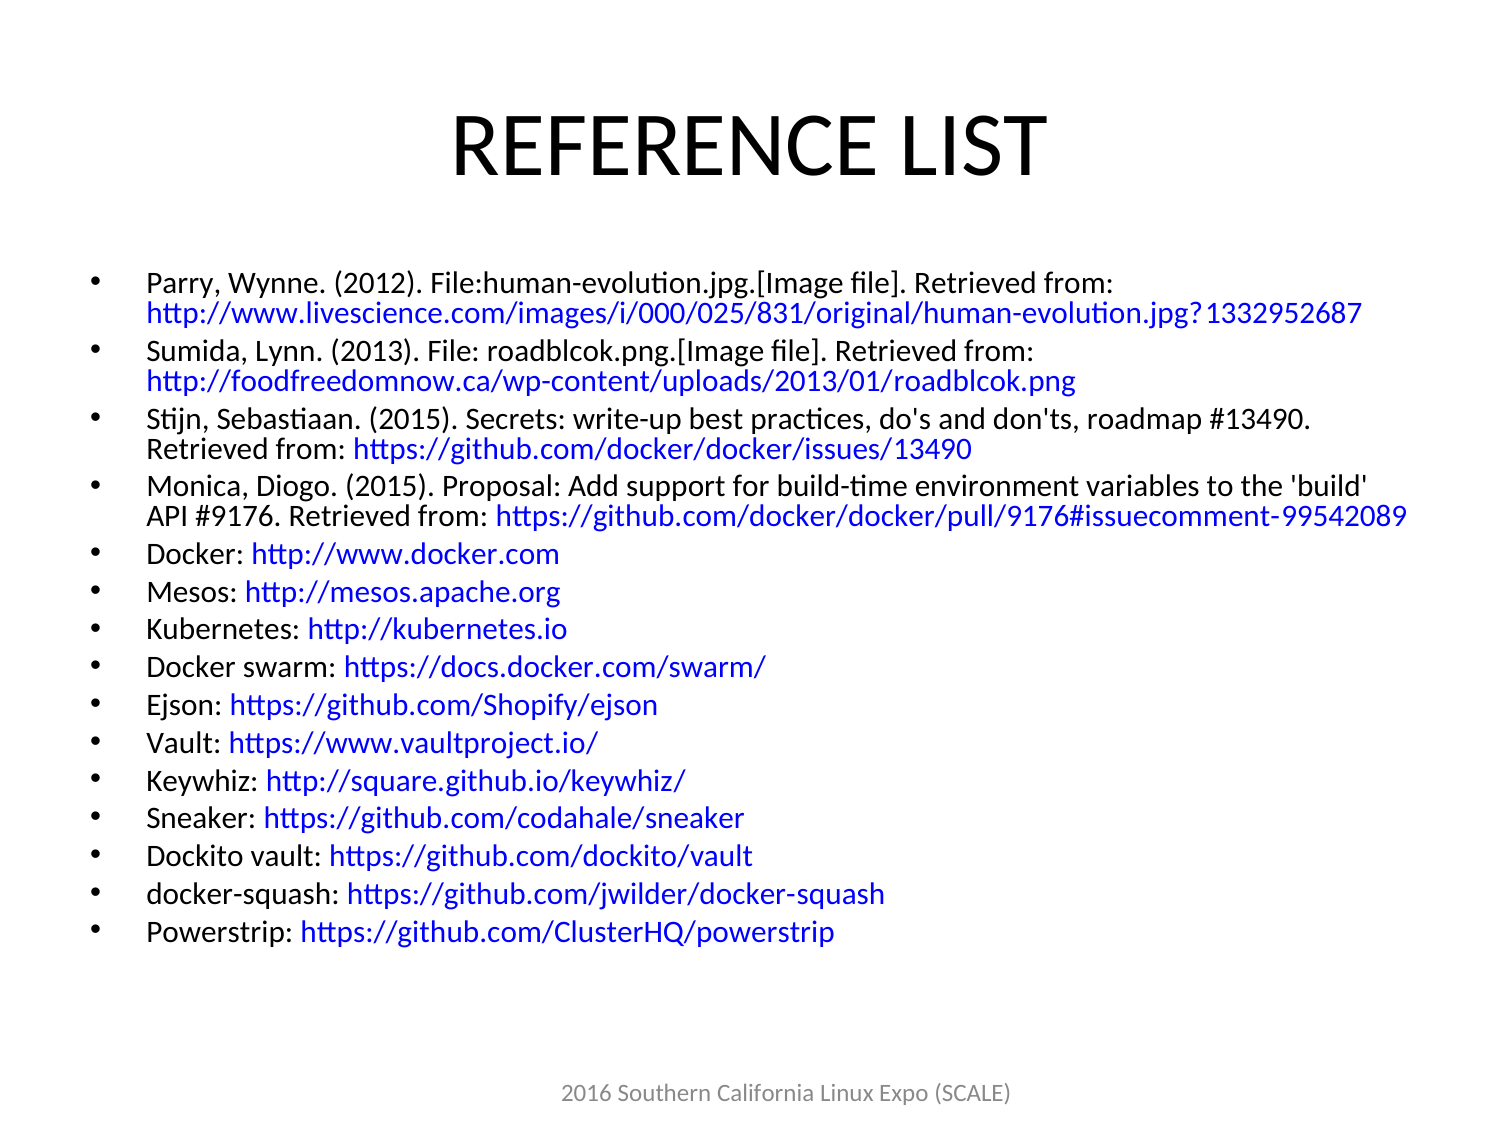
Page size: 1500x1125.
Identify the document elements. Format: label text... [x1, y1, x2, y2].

title REFERENCE LIST [75, 45, 1426, 233]
list Parry, Wynne. (2012). File:human-evolution.jpg.[Image file]. Retrieved from: http://www.livescience.com/images/i/000/025/831/original/human-evolution.jpg?1332952687 Sumida, Lynn. (2013). File: roadblcok.png.[Image file]. Retrieved from: http://foodfreedomnow.ca/wp-content/uploads/2013/01/roadblcok.png Stijn, Sebastiaan. (2015). Secrets: write-up best practices, do's and don'ts, roadmap #13490. Retrieved from: https://github.com/docker/docker/issues/13490 Monica, Diogo. (2015). Proposal: Add support for build-time environment variables to the 'build' API #9176. Retrieved from: https://github.com/docker/docker/pull/9176#issuecomment-99542089 Docker: http://www.docker.com Mesos: http://mesos.apache.org Kubernetes: http://kubernetes.io Docker swarm: https://docs.docker.com/swarm/ Ejson: https://github.com/Shopify/ejson Vault: https://www.vaultproject.io/ Keywhiz: http://square.github.io/keywhiz/ Sneaker: https://github.com/codahale/sneaker Dockito vault: https://github.com/dockito/vault docker-squash: https://github.com/jwilder/docker-squash Powerstrip: https://github.com/ClusterHQ/powerstrip [75, 262, 1426, 1005]
text_box 2016 Southern California Linux Expo (SCALE) [512, 1061, 1067, 1122]
